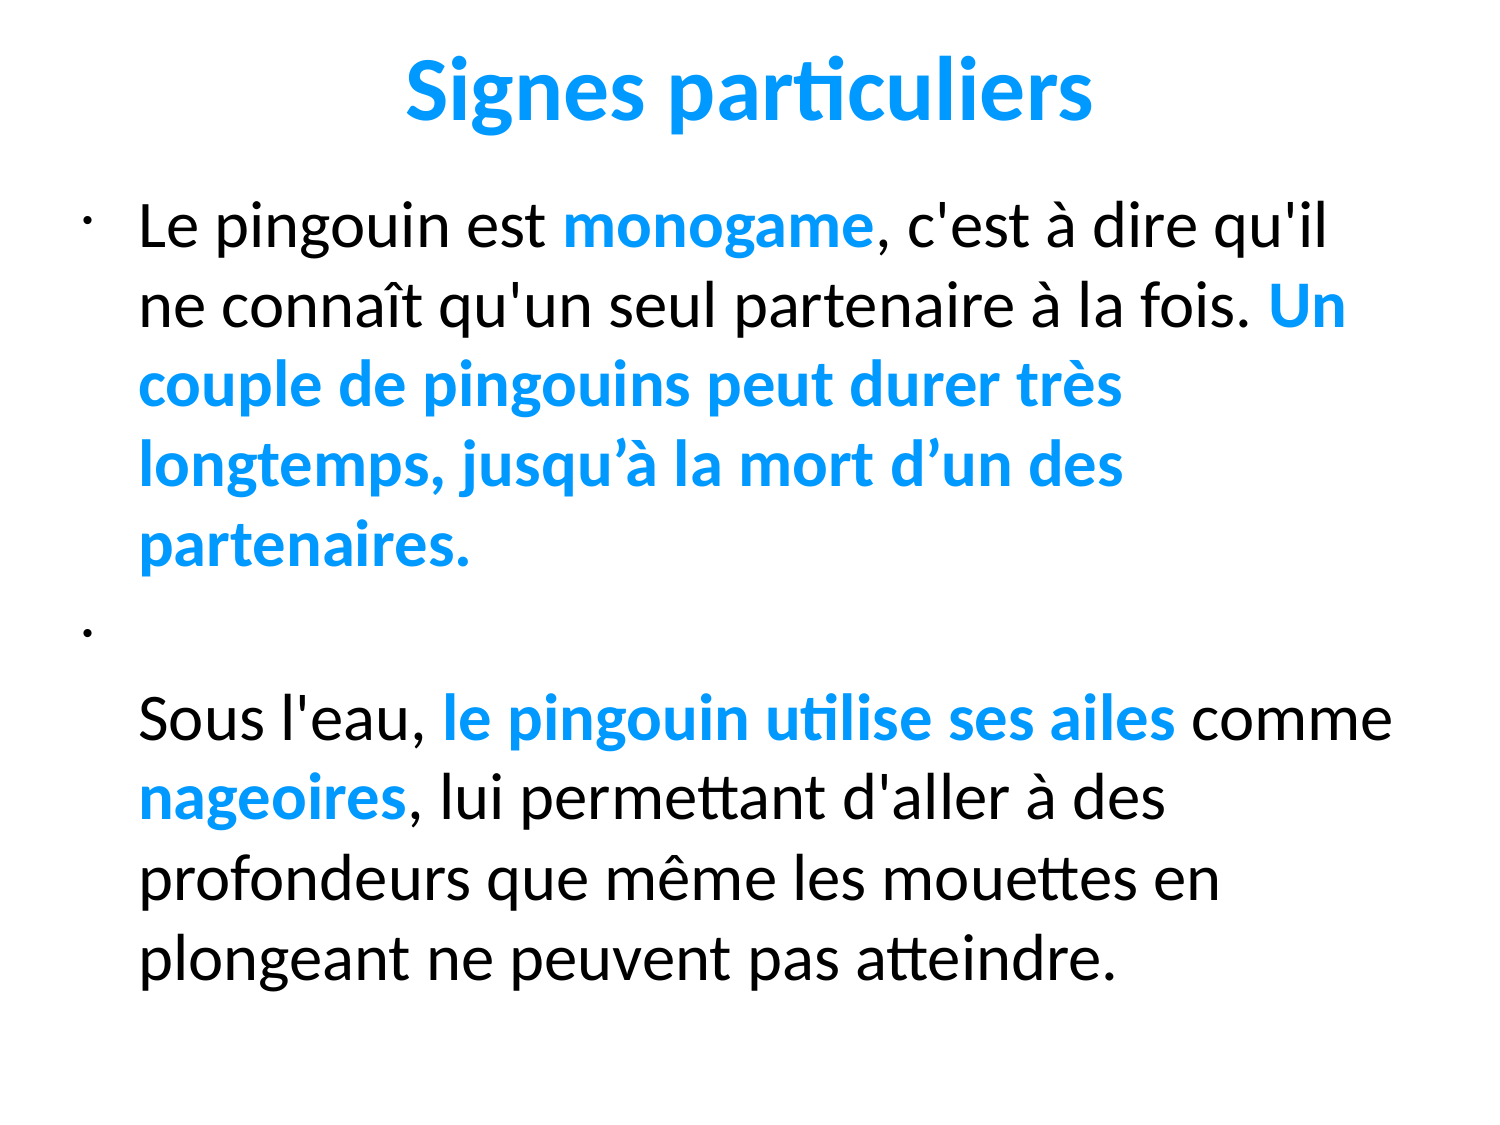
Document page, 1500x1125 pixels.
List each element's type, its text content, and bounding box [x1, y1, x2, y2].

title Signes particuliers [75, 45, 1425, 233]
list Le pingouin est monogame, c'est à dire qu'il ne connaît qu'un seul partenaire à la fois. Un couple de pingouins peut durer très longtemps, jusqu’à la mort d’un des partenaires. Sous l'eau, le pingouin utilise ses ailes comme nageoires, lui permettant d'aller à des profondeurs que même les mouettes en plongeant ne peuvent pas atteindre. [67, 172, 1418, 1034]
